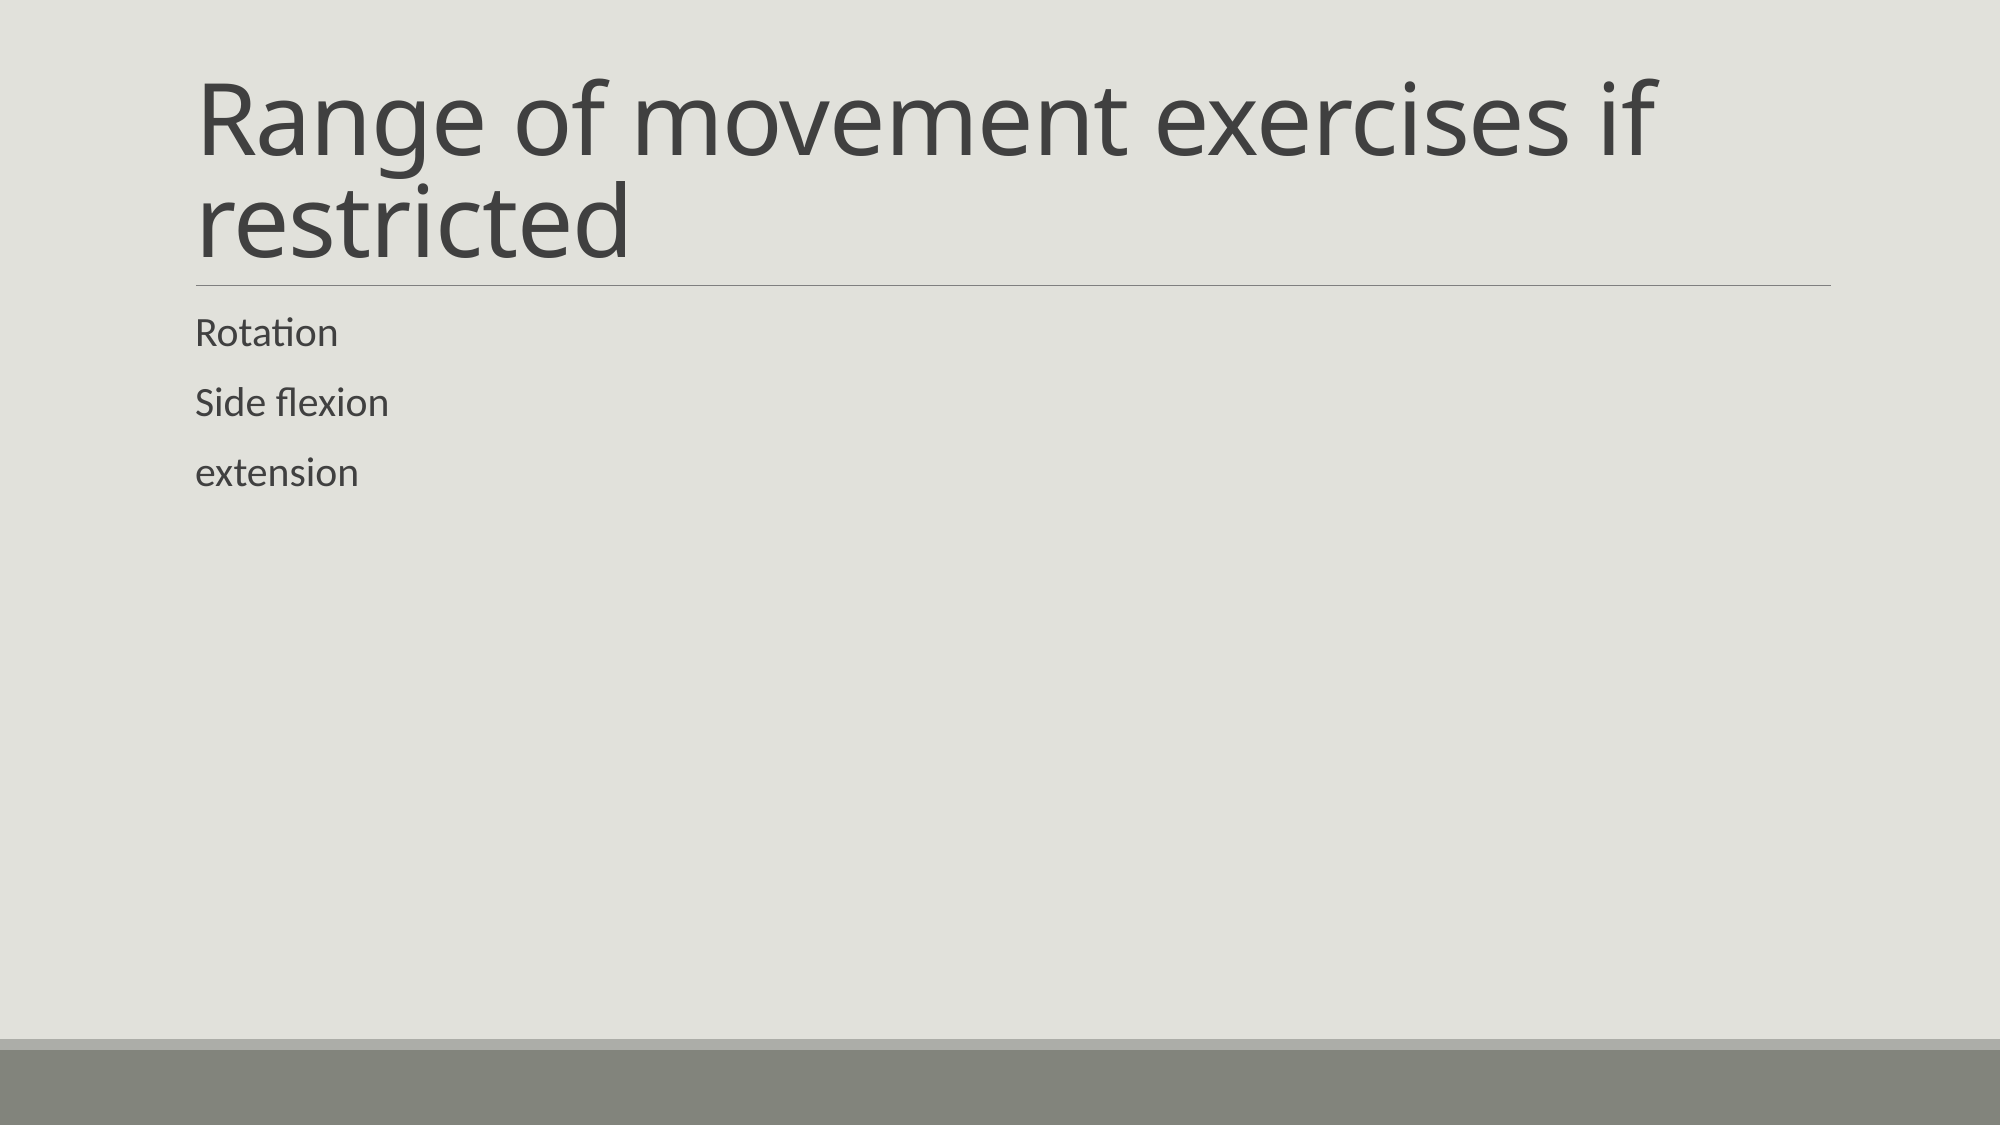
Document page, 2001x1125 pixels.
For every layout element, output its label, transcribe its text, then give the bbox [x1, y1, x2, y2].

title Range of movement exercises if restricted [180, 47, 1831, 286]
list Rotation Side flexion extension [180, 302, 1831, 963]
